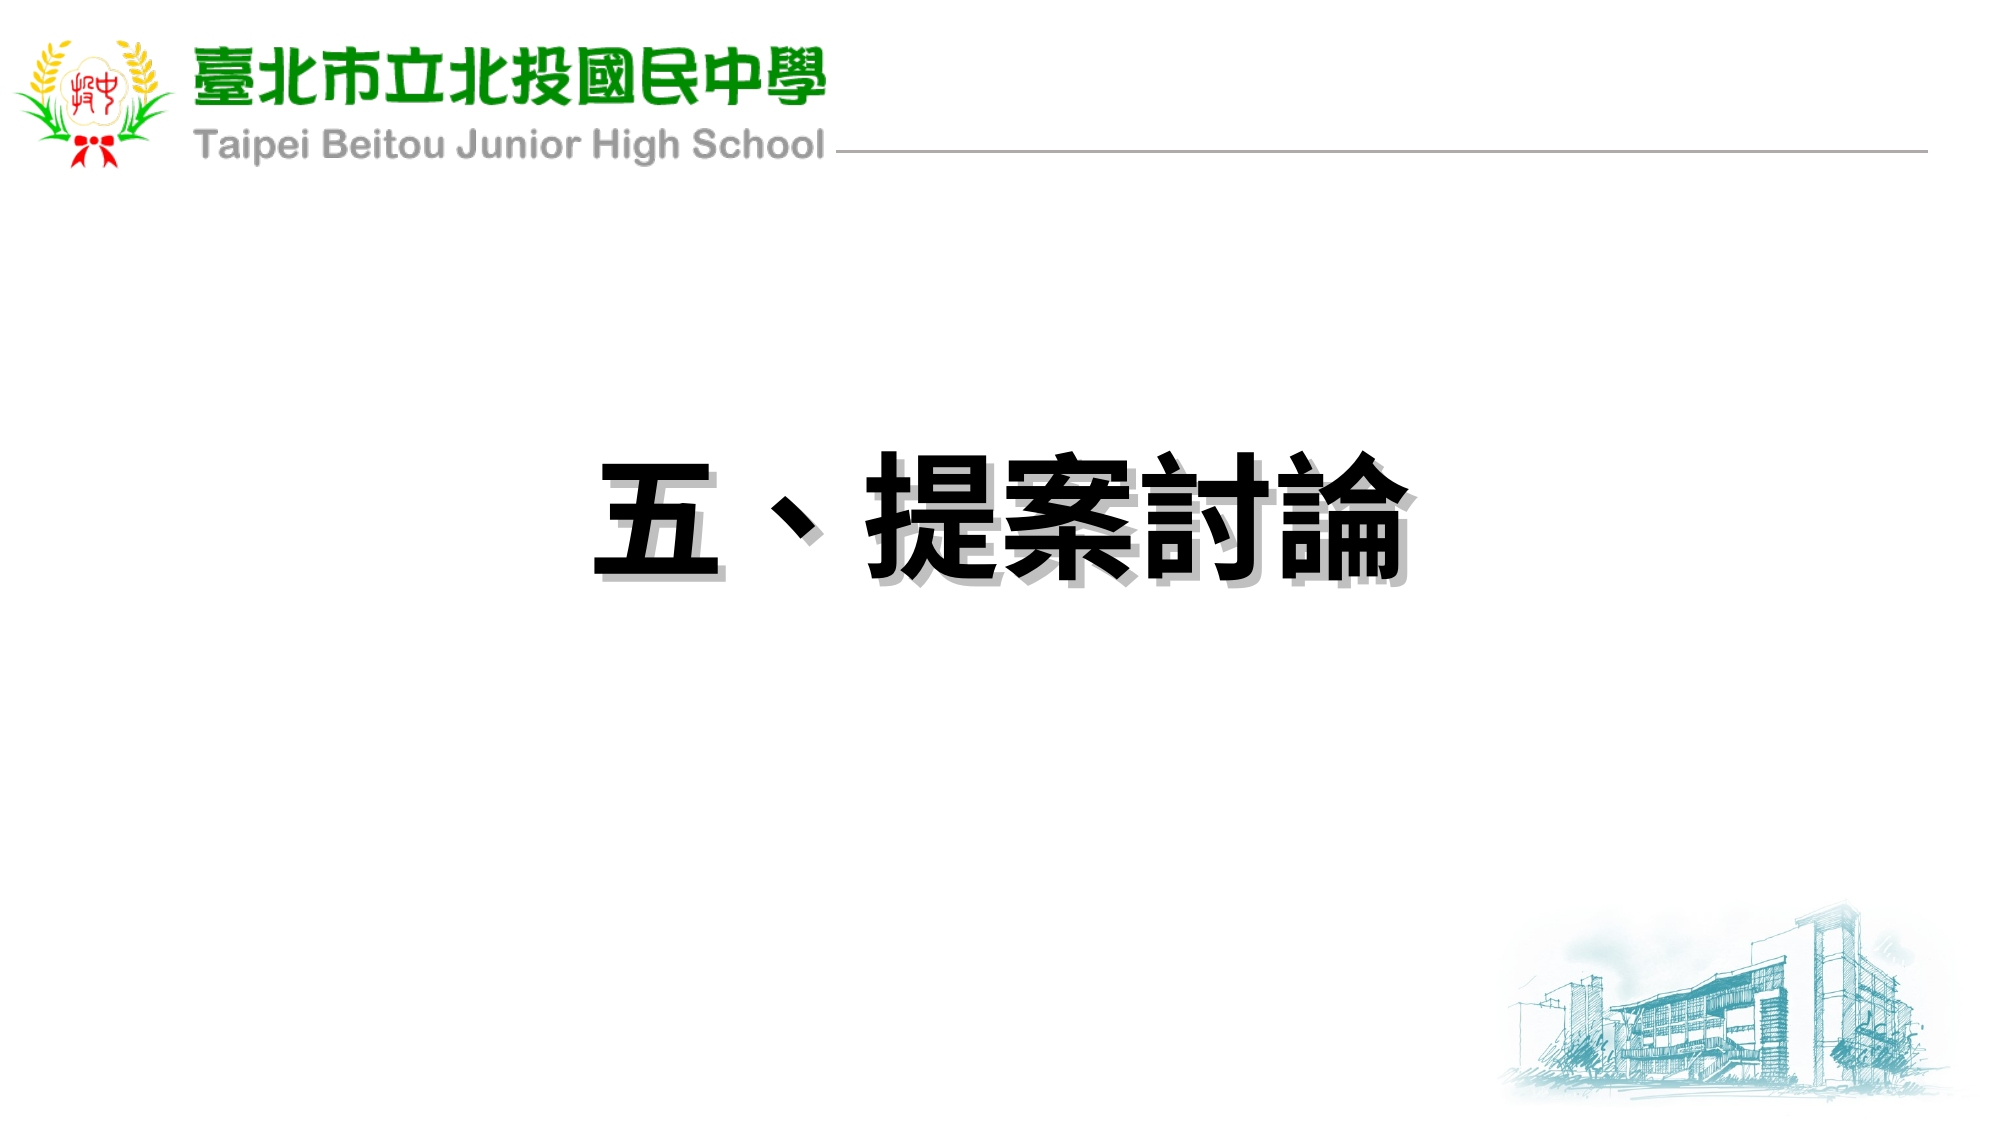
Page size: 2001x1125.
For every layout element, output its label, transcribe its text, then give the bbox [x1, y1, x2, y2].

list 五、提案討論 [137, 423, 1863, 893]
